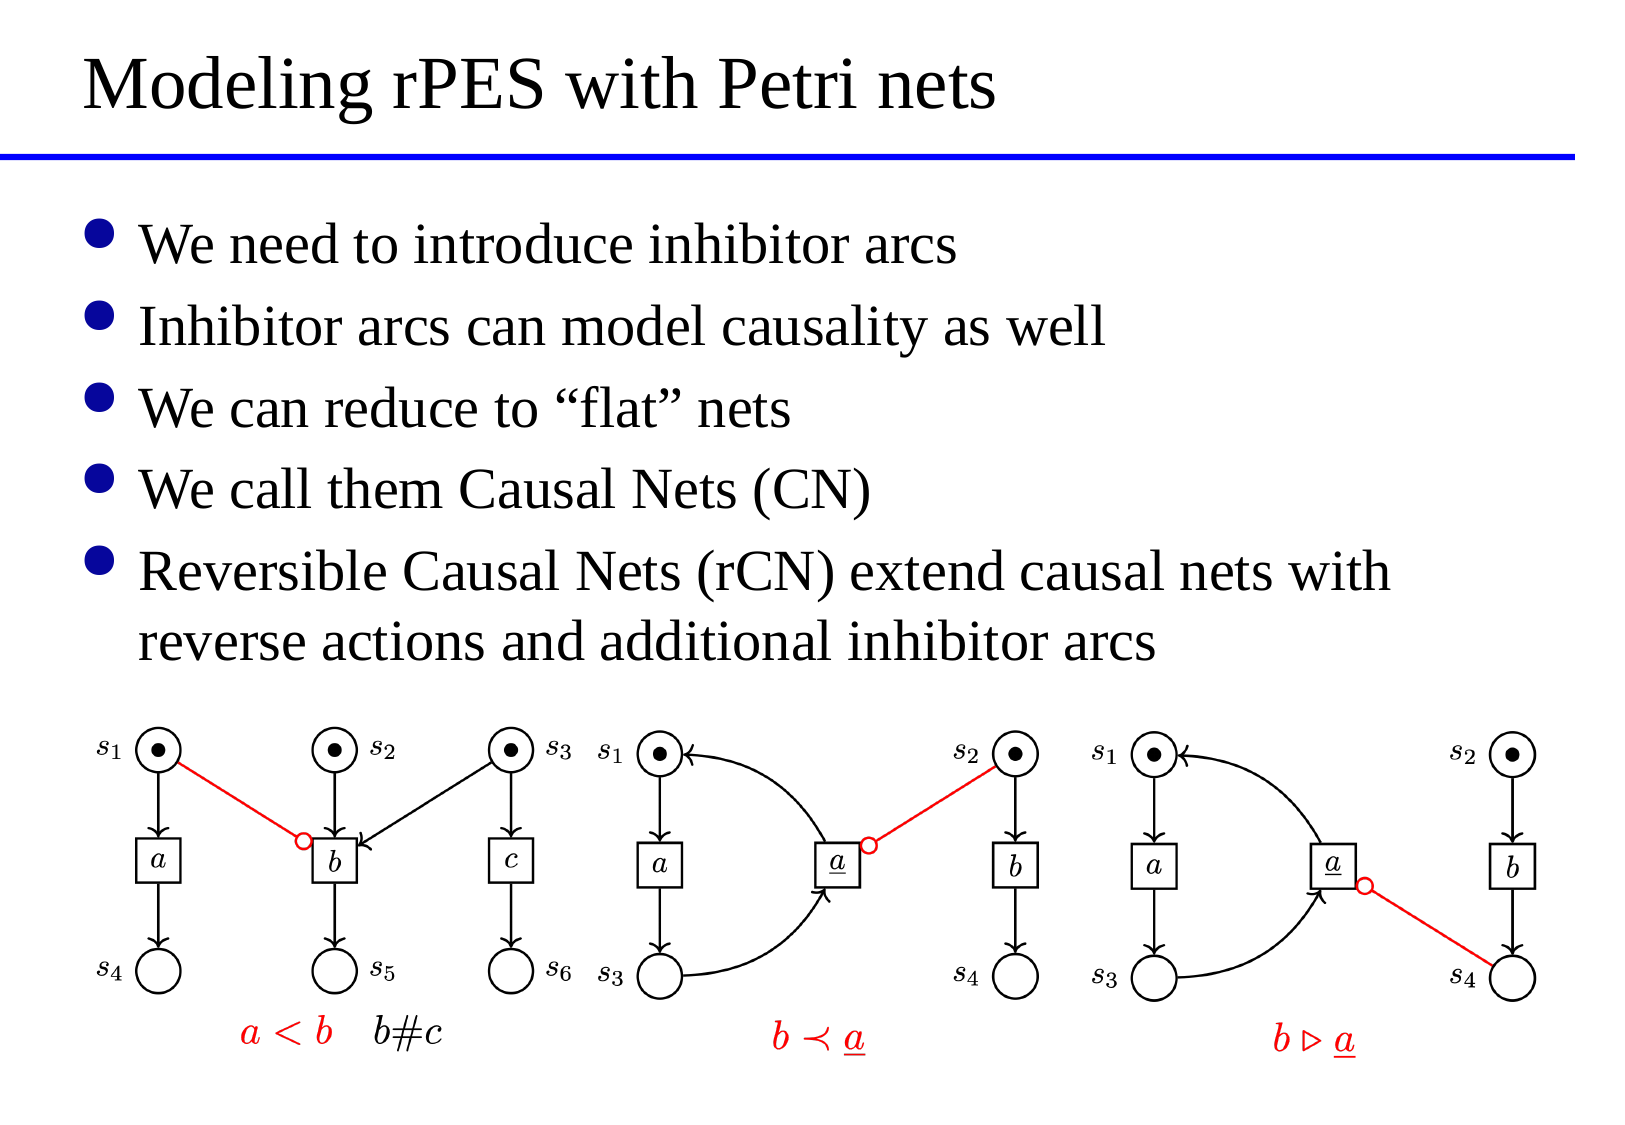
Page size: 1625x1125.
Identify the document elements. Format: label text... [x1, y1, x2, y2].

list We need to introduce inhibitor arcs Inhibitor arcs can model causality as well We can reduce to “flat” nets We call them Causal Nets (CN) Reversible Causal Nets (rCN) extend causal nets with reverse actions and additional inhibitor arcs [67, 198, 1478, 1061]
title Modeling rPES with Petri nets [67, 27, 1544, 131]
picture [82, 721, 1059, 1093]
picture [1070, 720, 1554, 1063]
